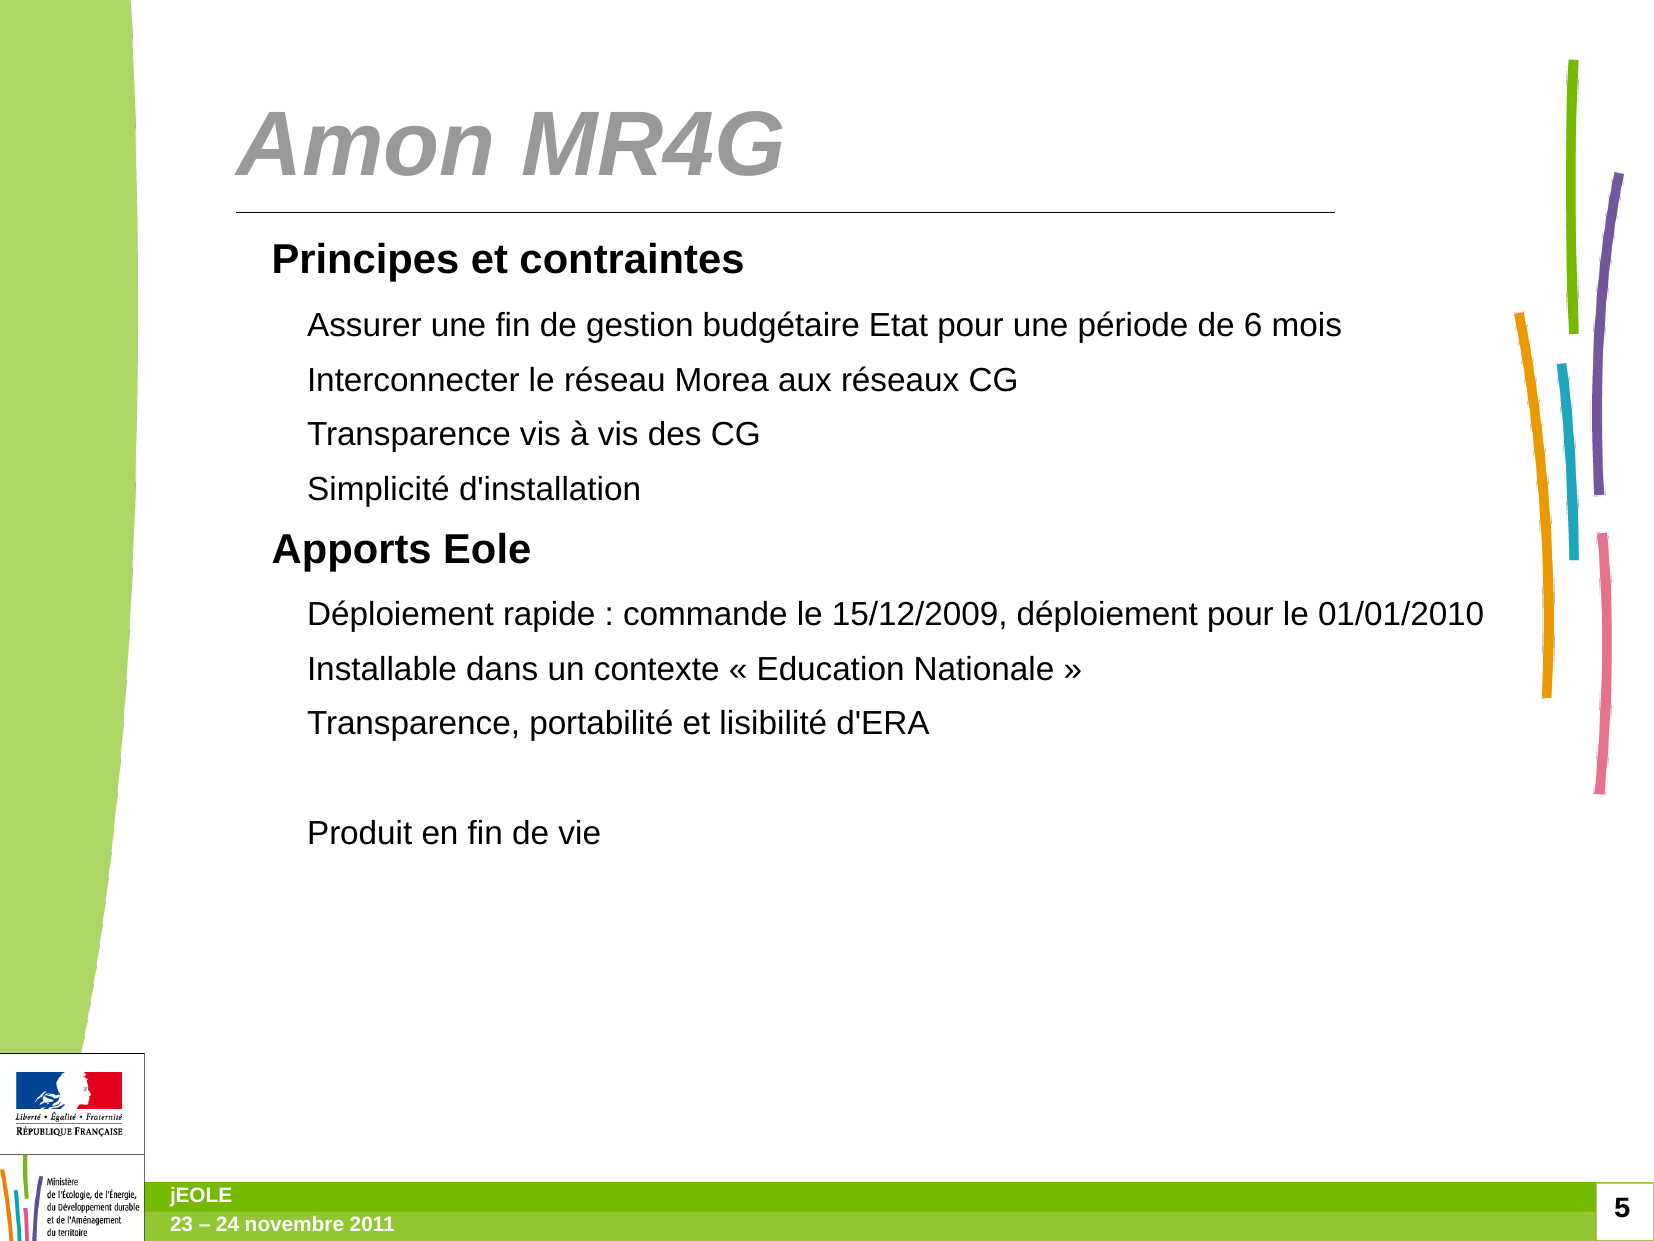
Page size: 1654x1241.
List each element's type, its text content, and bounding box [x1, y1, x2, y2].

title Amon MR4G [236, 69, 1536, 218]
list Principes et contraintes Assurer une fin de gestion budgétaire Etat pour une période de 6 mois Interconnecter le réseau Morea aux réseaux CG Transparence vis à vis des CG Simplicité d'installation Apports Eole Déploiement rapide : commande le 15/12/2009, déploiement pour le 01/01/2010 Installable dans un contexte « Education Nationale » Transparence, portabilité et lisibilité d'ERA Produit en fin de vie [236, 236, 1506, 1108]
picture [0, 0, 1654, 1241]
